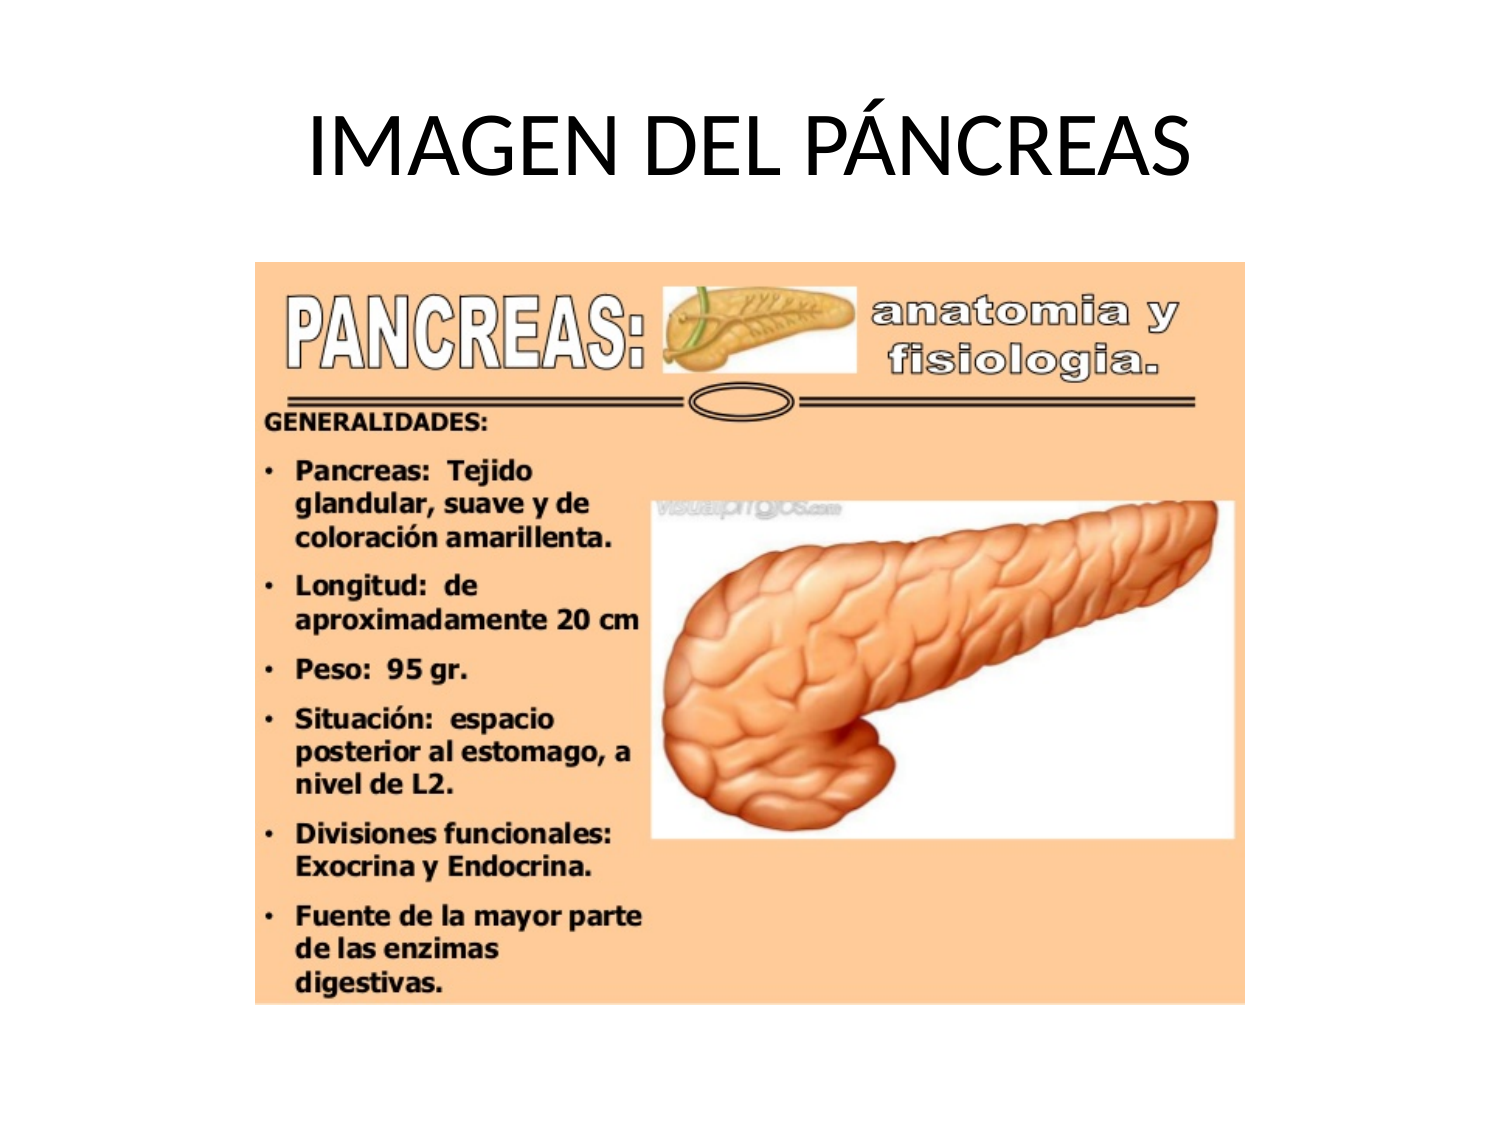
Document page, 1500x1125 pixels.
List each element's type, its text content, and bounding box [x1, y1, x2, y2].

picture [255, 262, 1245, 1005]
title IMAGEN DEL PÁNCREAS [75, 45, 1425, 233]
